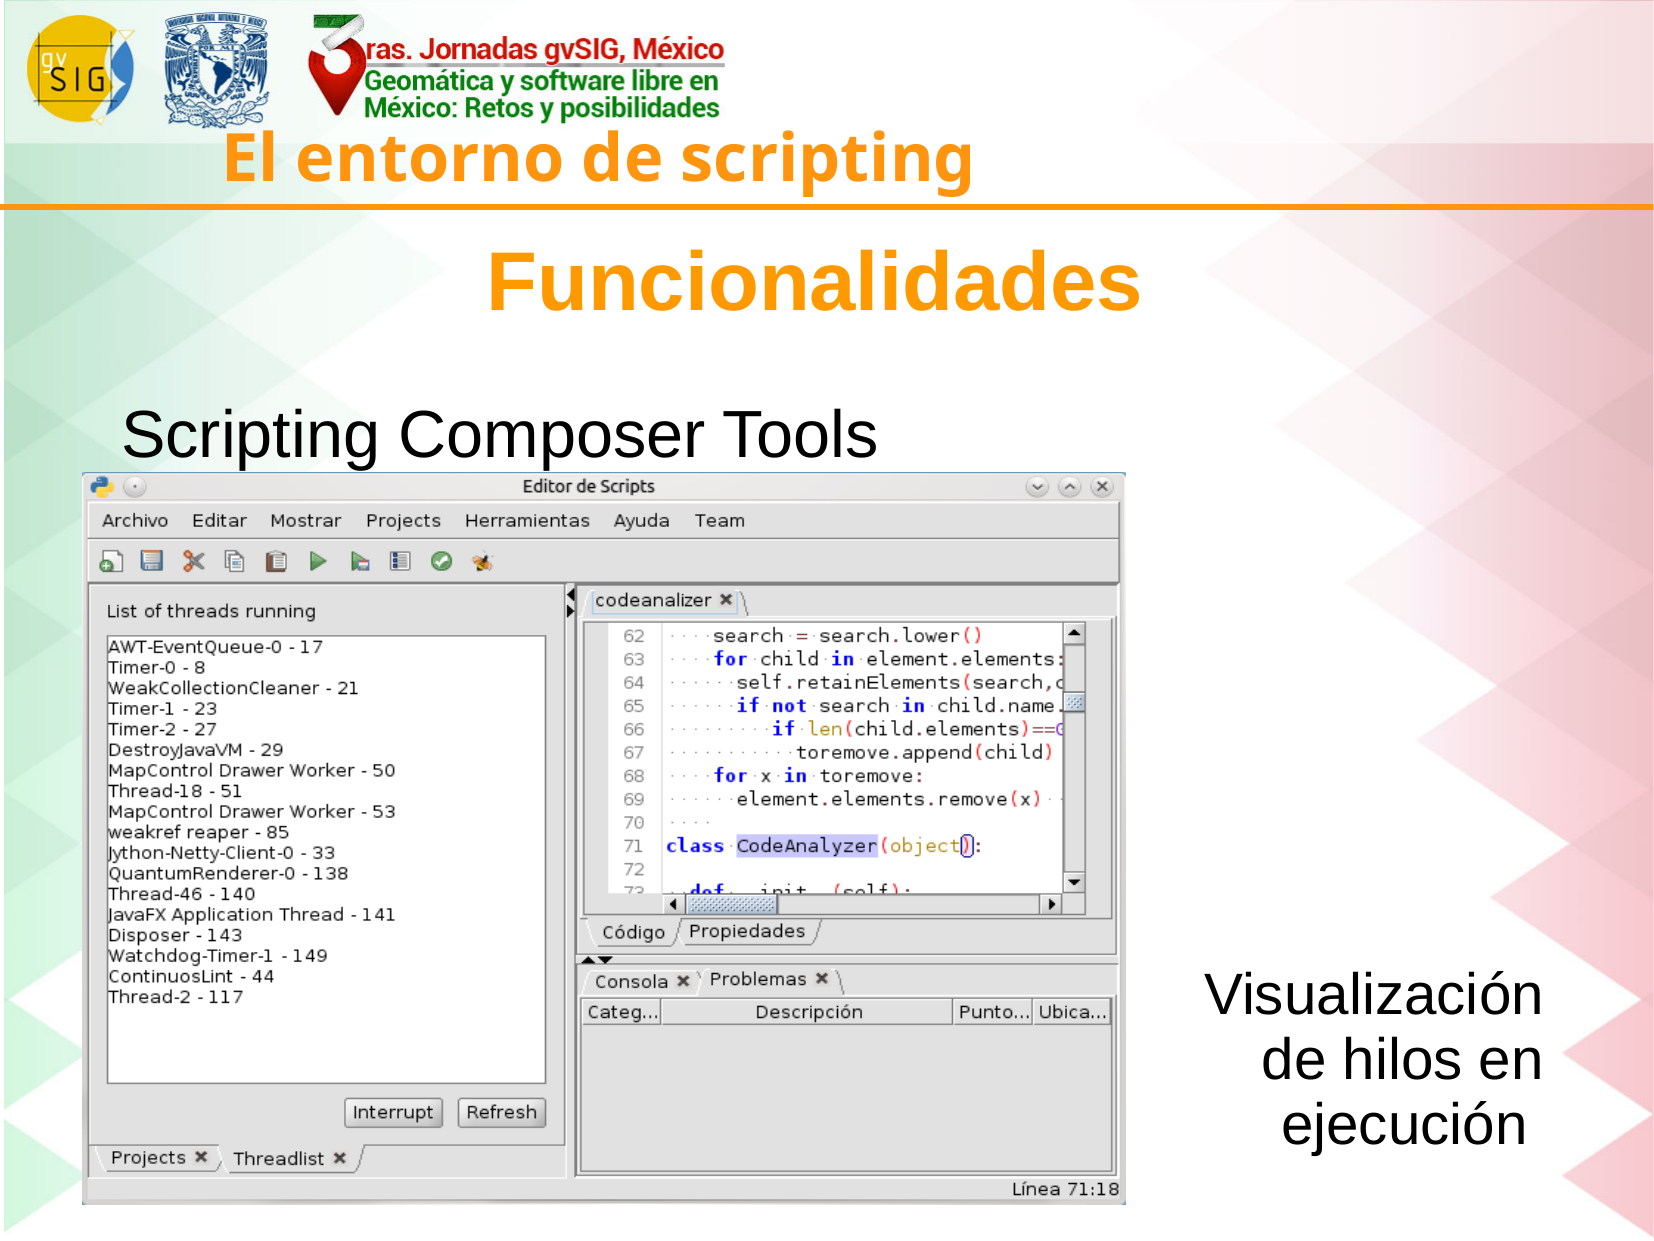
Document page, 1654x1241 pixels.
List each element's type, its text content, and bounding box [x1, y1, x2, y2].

title El entorno de scripting [0, 0, 1654, 207]
text_box Scripting Composer Tools Visualización de hilos en ejecución [106, 389, 1560, 1166]
text_box Funcionalidades [23, 228, 1607, 337]
picture [4, 210, 1654, 1240]
